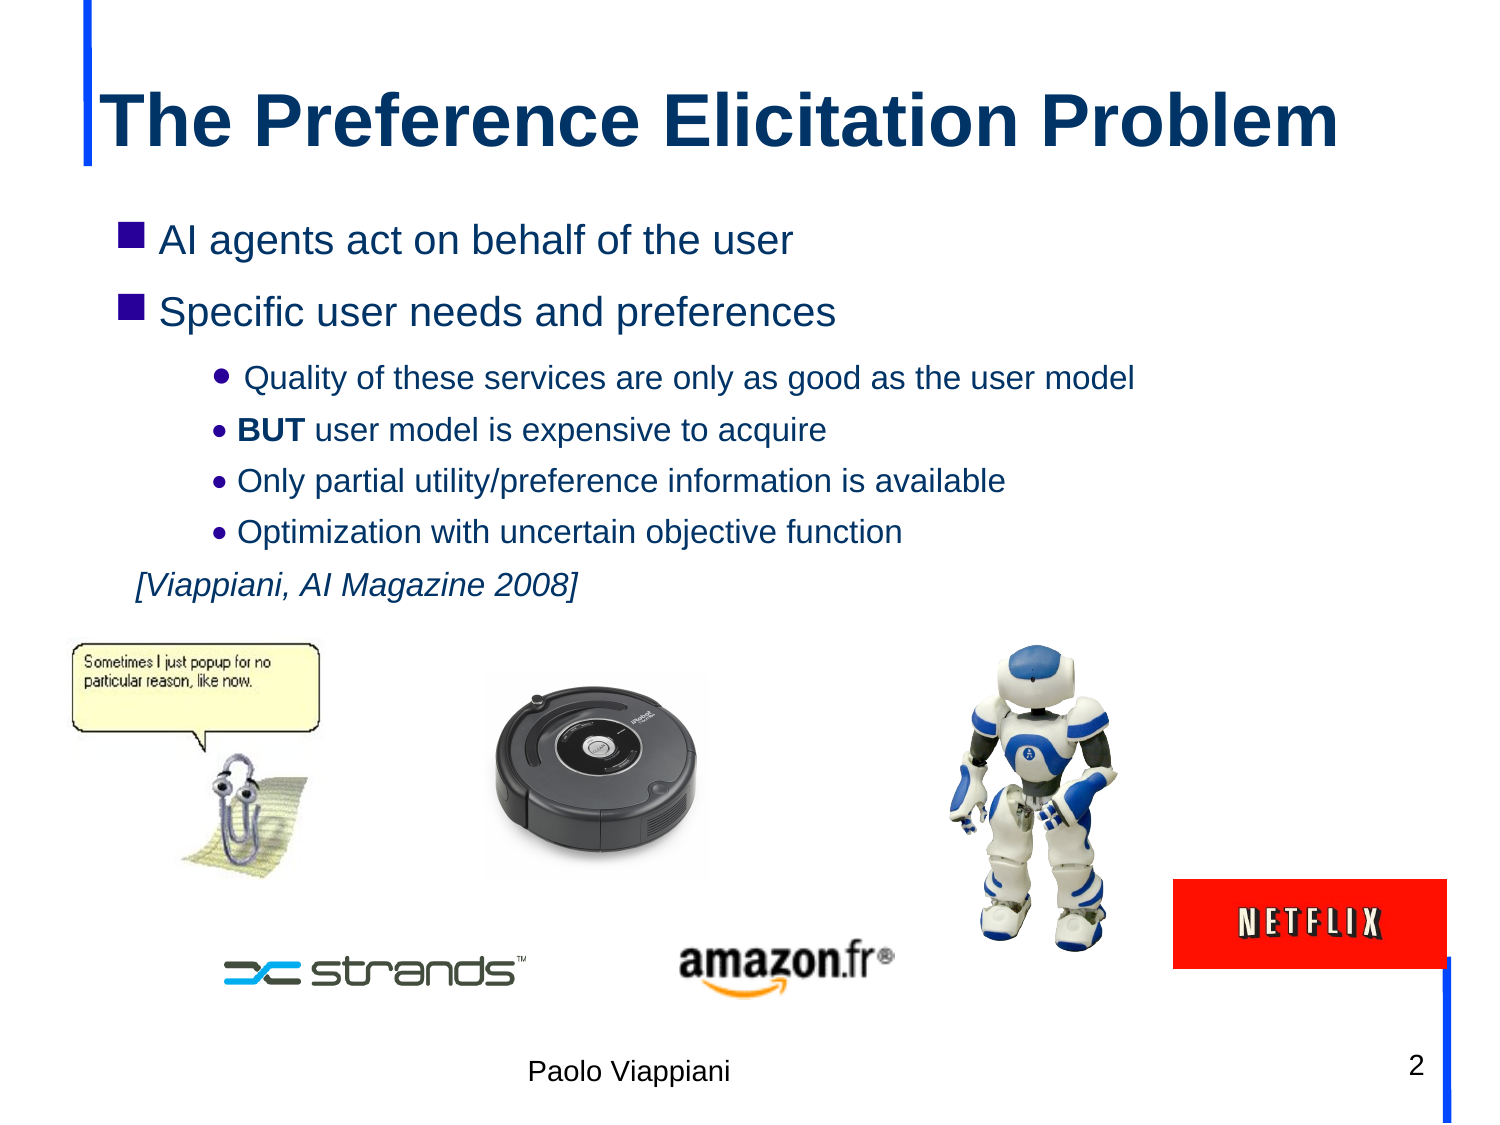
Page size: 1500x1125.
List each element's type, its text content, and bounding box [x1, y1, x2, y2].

list AI agents act on behalf of the user Specific user needs and preferences Quality of these services are only as good as the user model BUT user model is expensive to acquire Only partial utility/preference information is available Optimization with uncertain objective function [Viappiani, AI Magazine 2008] [118, 206, 1388, 604]
picture [484, 673, 709, 880]
title The Preference Elicitation Problem [99, 24, 1438, 213]
picture [66, 637, 325, 880]
picture [944, 643, 1123, 953]
picture [679, 938, 895, 1000]
picture [1173, 879, 1447, 969]
picture [206, 942, 542, 999]
